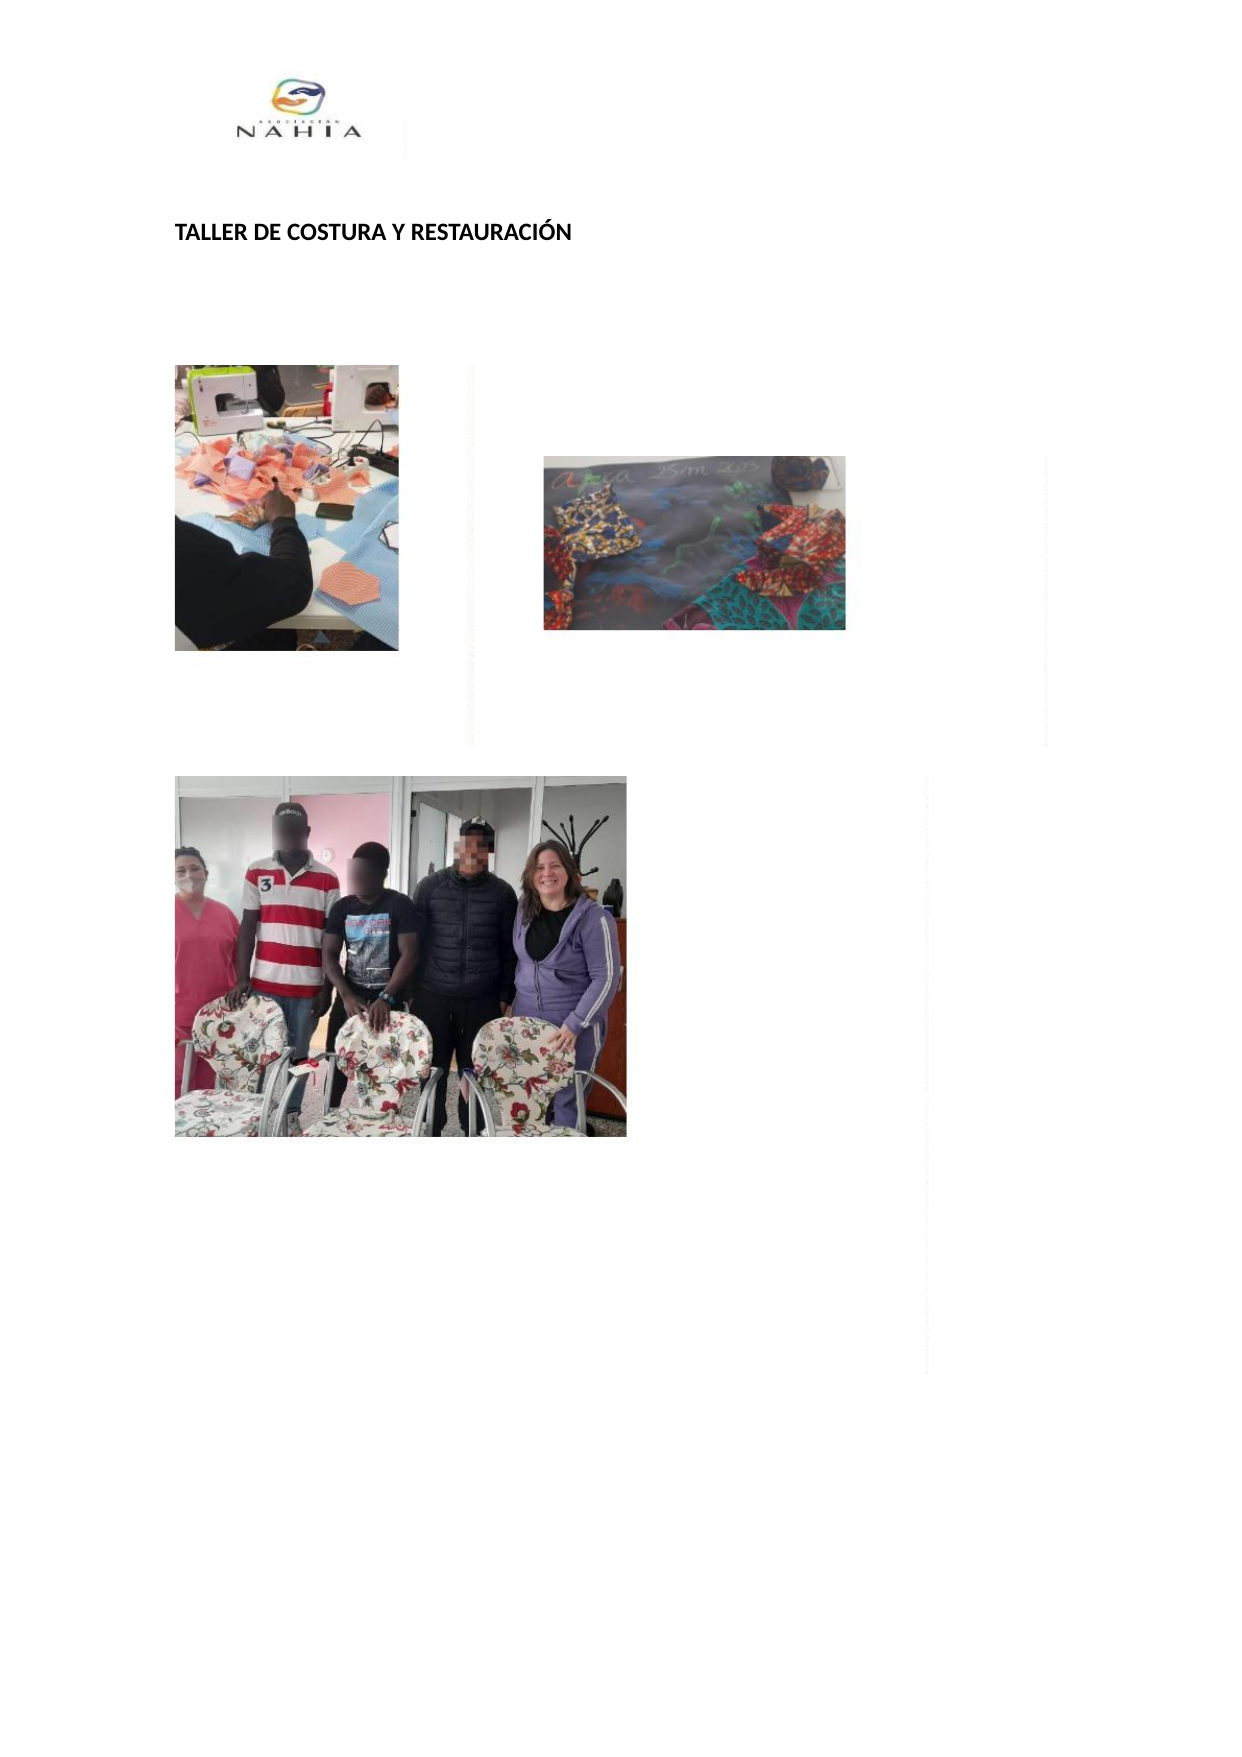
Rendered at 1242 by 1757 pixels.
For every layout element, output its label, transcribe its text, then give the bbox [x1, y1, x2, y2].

text_box [174, 365, 474, 747]
text_box [236, 71, 407, 164]
text_box [543, 456, 1048, 747]
text_box TALLER DE COSTURA Y RESTAURACIÓN [174, 214, 603, 245]
text_box [174, 776, 929, 1378]
